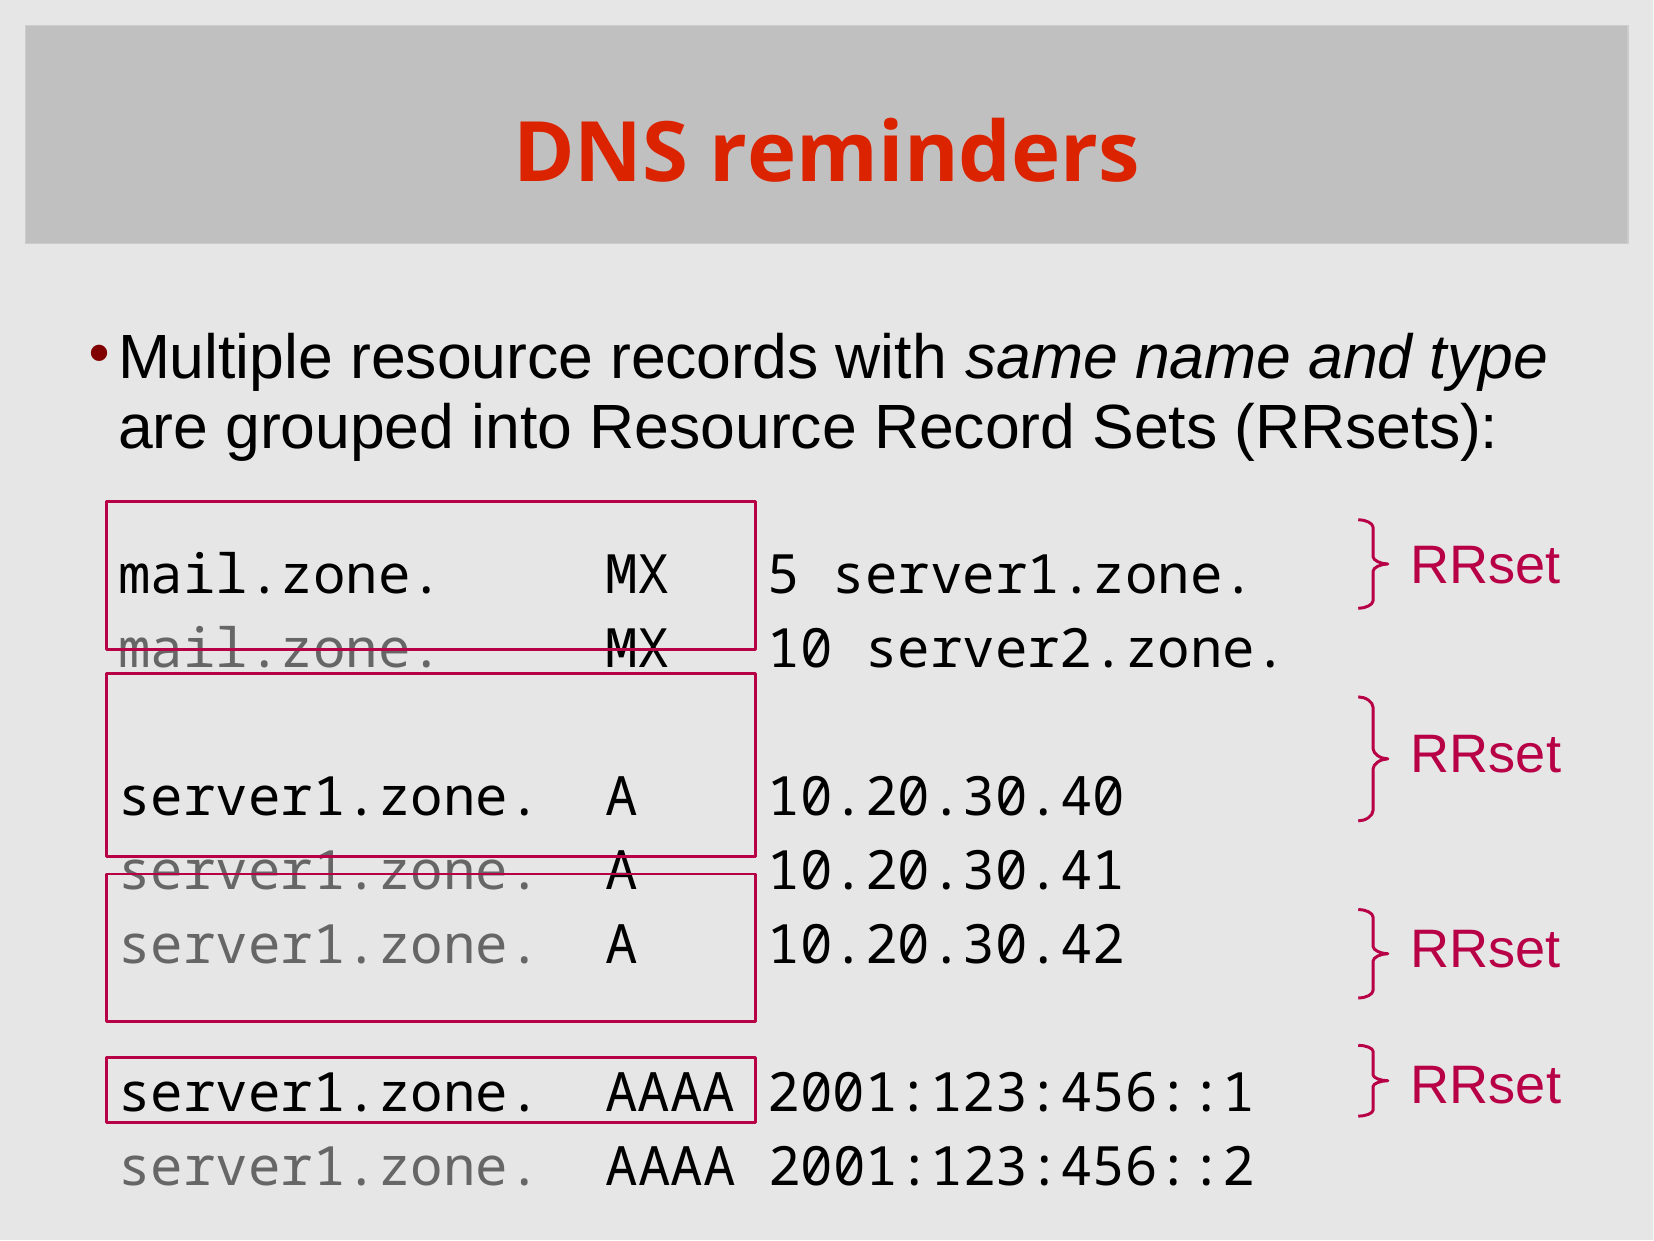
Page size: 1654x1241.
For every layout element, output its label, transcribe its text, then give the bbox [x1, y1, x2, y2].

text_box RRset [1380, 534, 1583, 607]
text_box RRset [1380, 1054, 1583, 1127]
text_box RRset [1380, 723, 1583, 796]
list Multiple resource records with same name and type are grouped into Resource Record Sets (RRsets): mail.zone. MX 5 server1.zone. mail.zone. MX 10 server2.zone. server1.zone. A 10.20.30.40 server1.zone. A 10.20.30.41 server1.zone. A 10.20.30.42 server1.zone. AAAA 2001:123:456::1 server1.zone. AAAA 2001:123:456::2 server2.zone. A 11.22.33.44 [59, 322, 1593, 1211]
text_box RRset [1380, 918, 1583, 991]
title DNS reminders [121, 46, 1532, 253]
